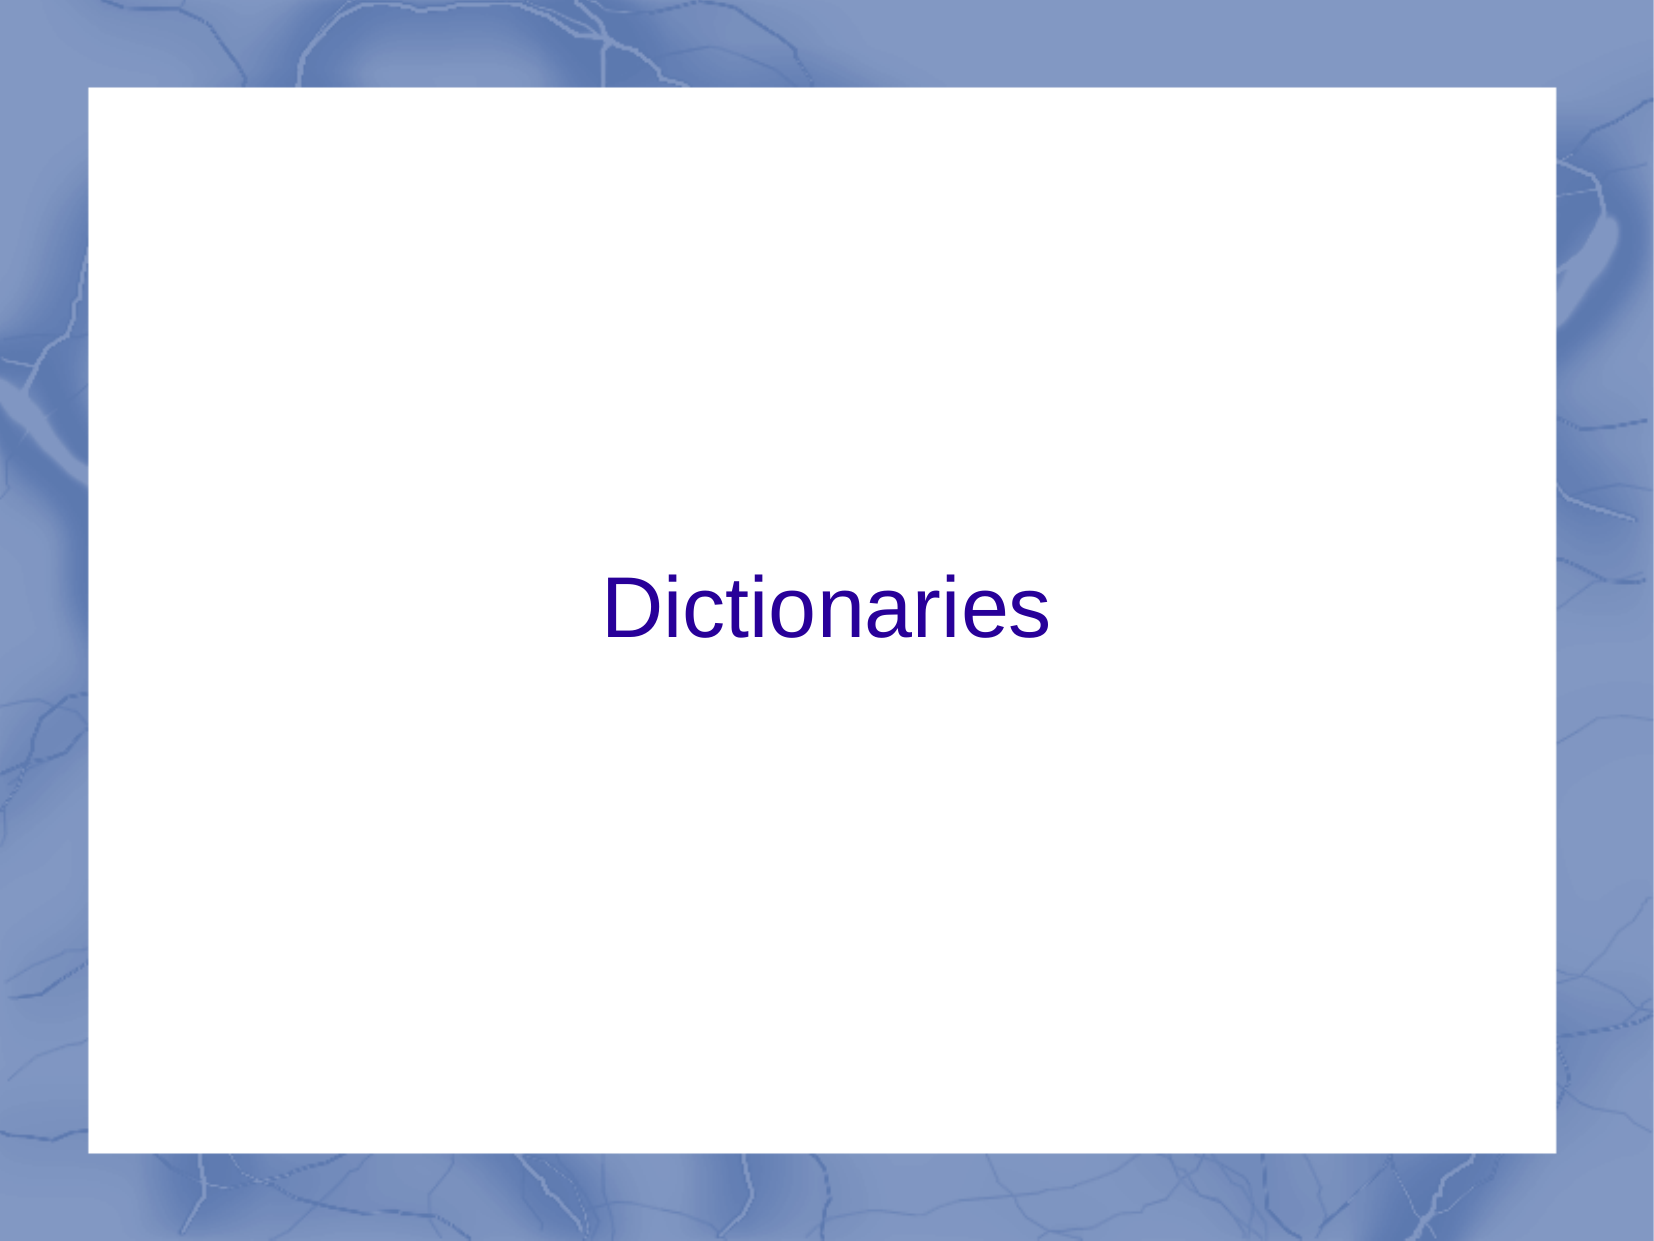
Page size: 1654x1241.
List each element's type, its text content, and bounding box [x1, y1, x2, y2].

picture [0, 0, 1654, 1241]
title Dictionaries [118, 504, 1536, 712]
